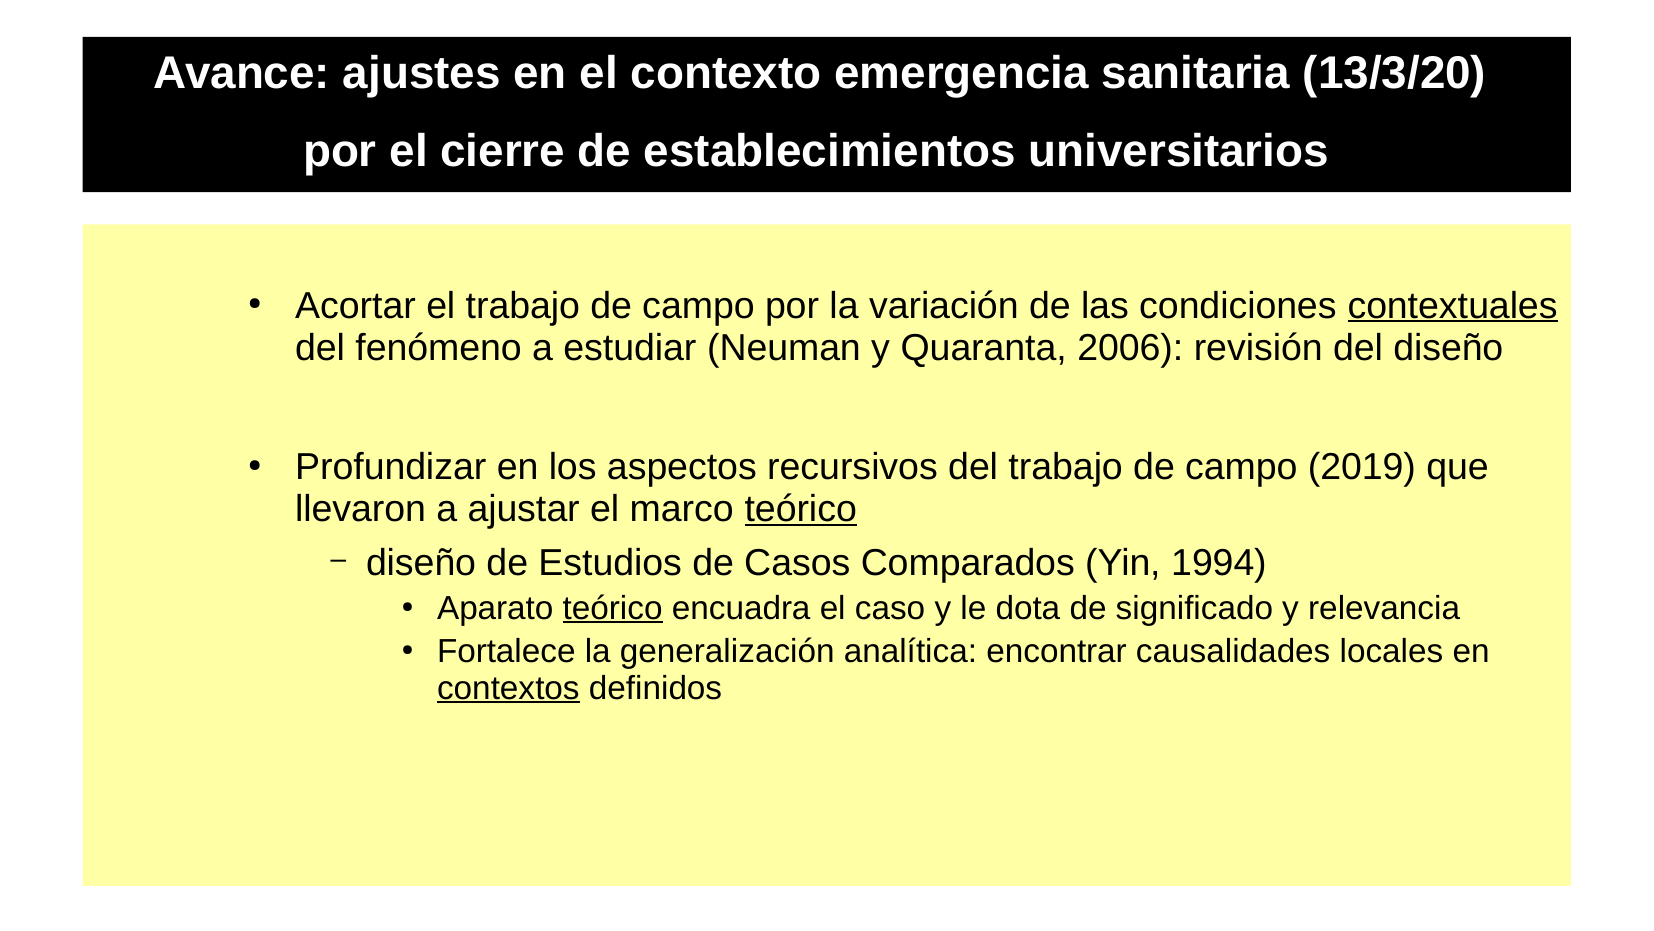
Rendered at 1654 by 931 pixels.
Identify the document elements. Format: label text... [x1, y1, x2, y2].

list Acortar el trabajo de campo por la variación de las condiciones contextuales del fenómeno a estudiar (Neuman y Quaranta, 2006): revisión del diseño Profundizar en los aspectos recursivos del trabajo de campo (2019) que llevaron a ajustar el marco teórico diseño de Estudios de Casos Comparados (Yin, 1994) Aparato teórico encuadra el caso y le dota de significado y relevancia Fortalece la generalización analítica: encontrar causalidades locales en contextos definidos [82, 224, 1571, 886]
title Avance: ajustes en el contexto emergencia sanitaria (13/3/20) por el cierre de establecimientos universitarios [82, 36, 1571, 193]
